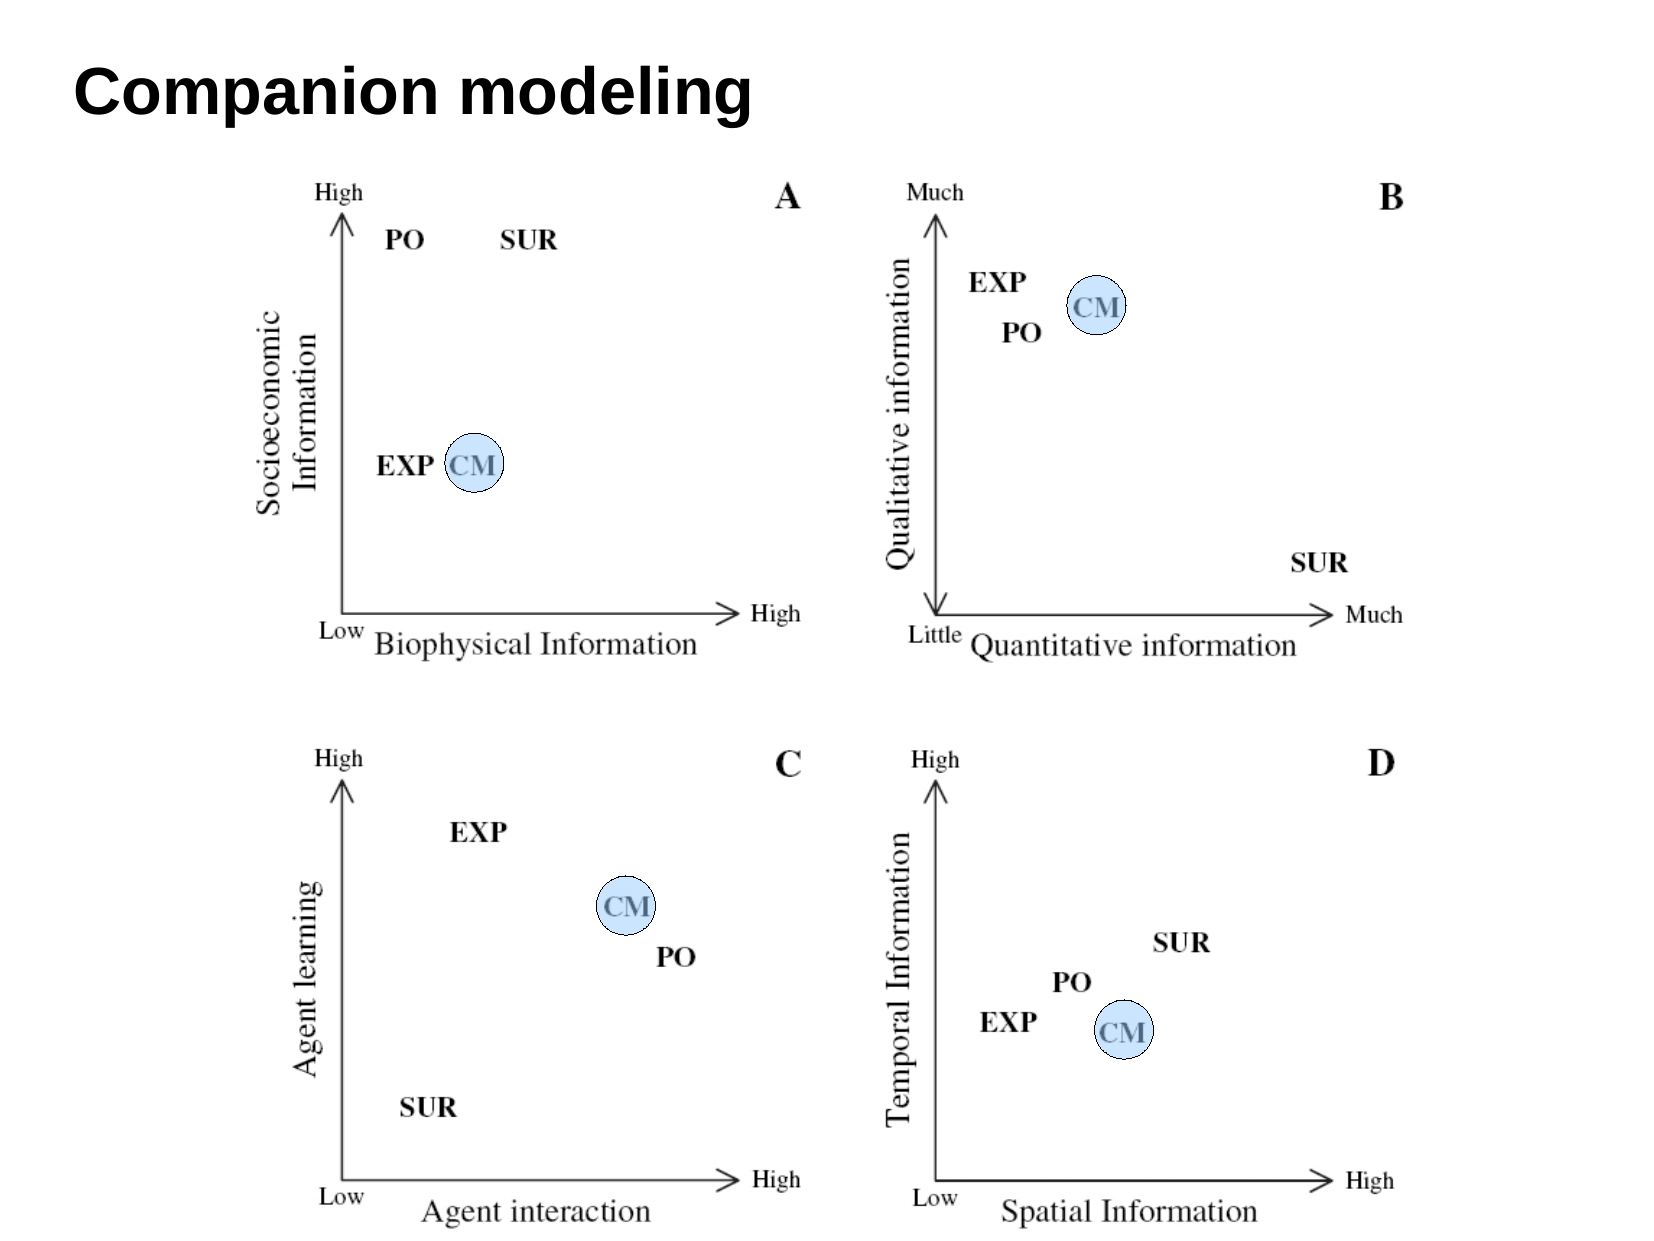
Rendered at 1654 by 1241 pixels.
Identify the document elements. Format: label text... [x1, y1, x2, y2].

text_box Companion modeling [59, 47, 1654, 163]
text_box [1066, 275, 1127, 335]
picture [229, 154, 1422, 1238]
text_box [1094, 999, 1154, 1060]
text_box [596, 875, 656, 936]
text_box [444, 433, 504, 493]
